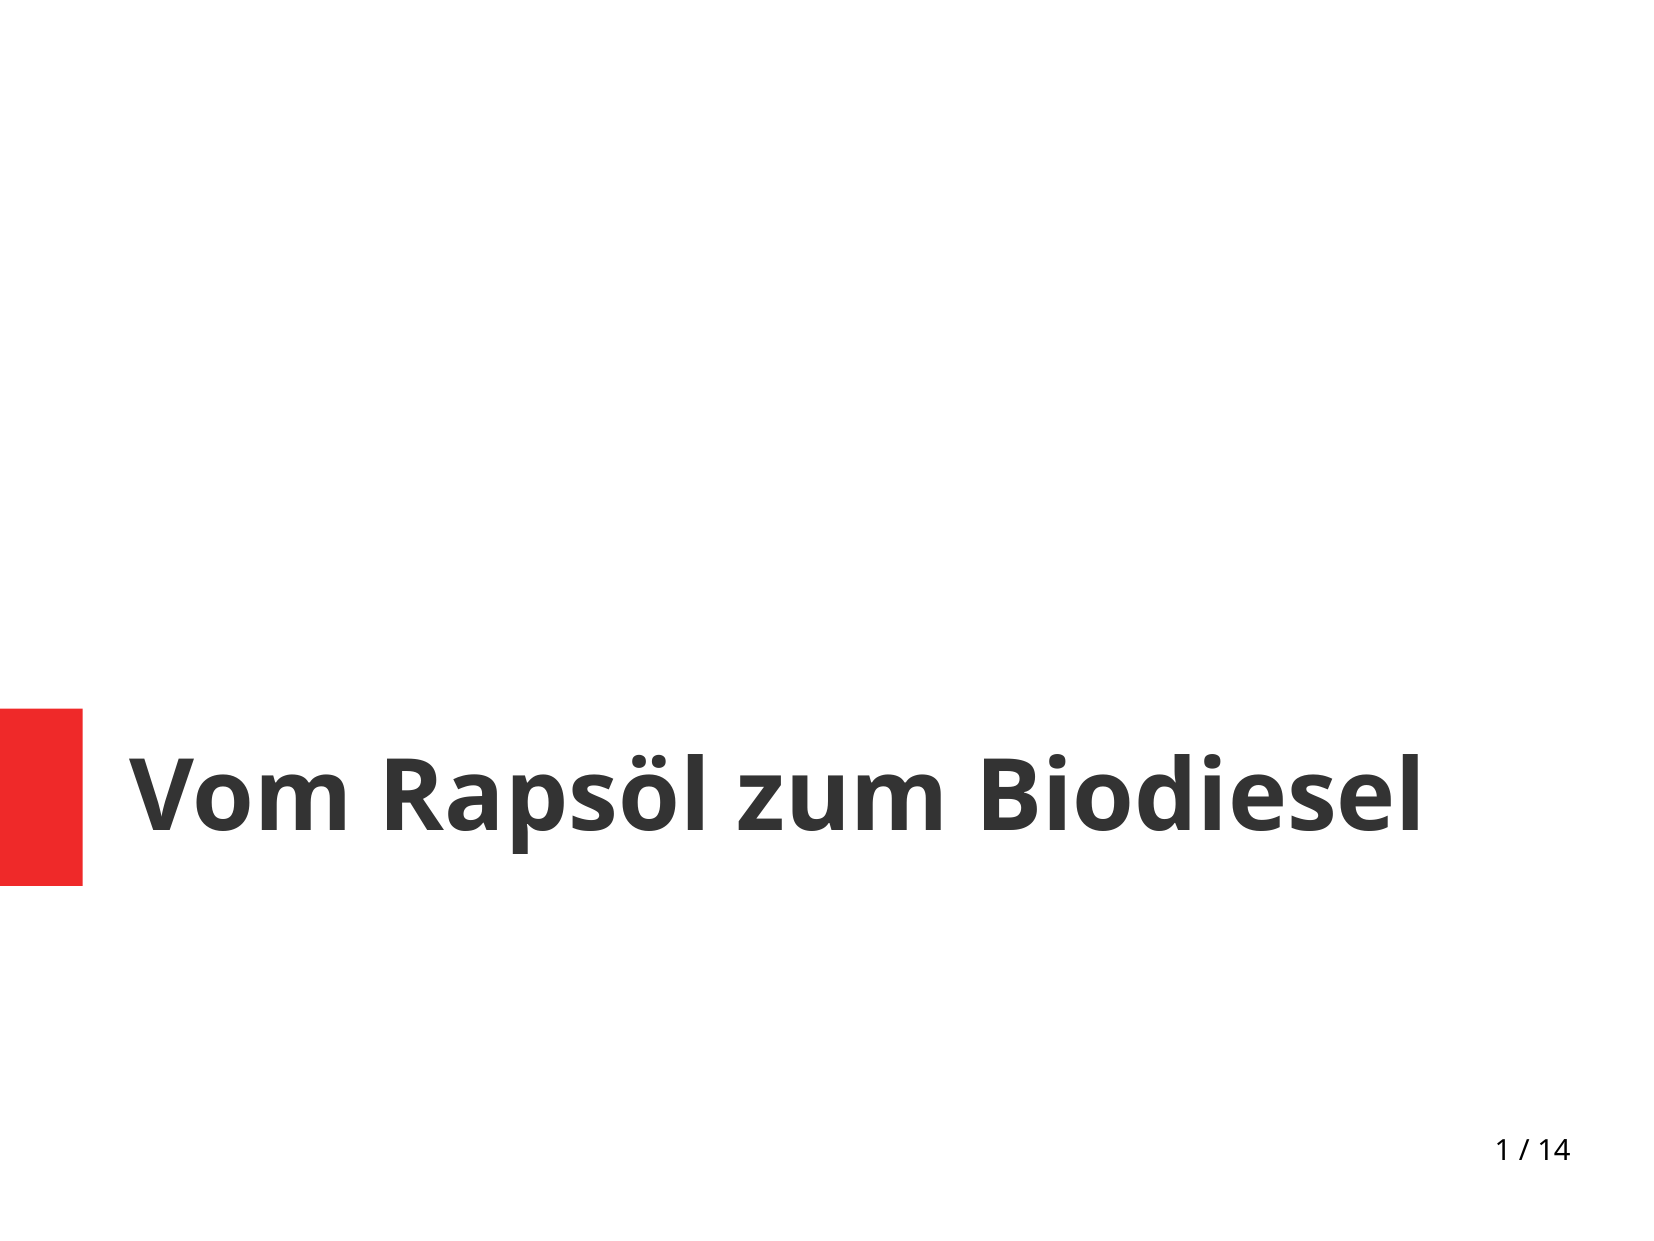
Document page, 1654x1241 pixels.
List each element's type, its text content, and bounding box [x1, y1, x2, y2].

title Vom Rapsöl zum Biodiesel [129, 673, 1536, 910]
